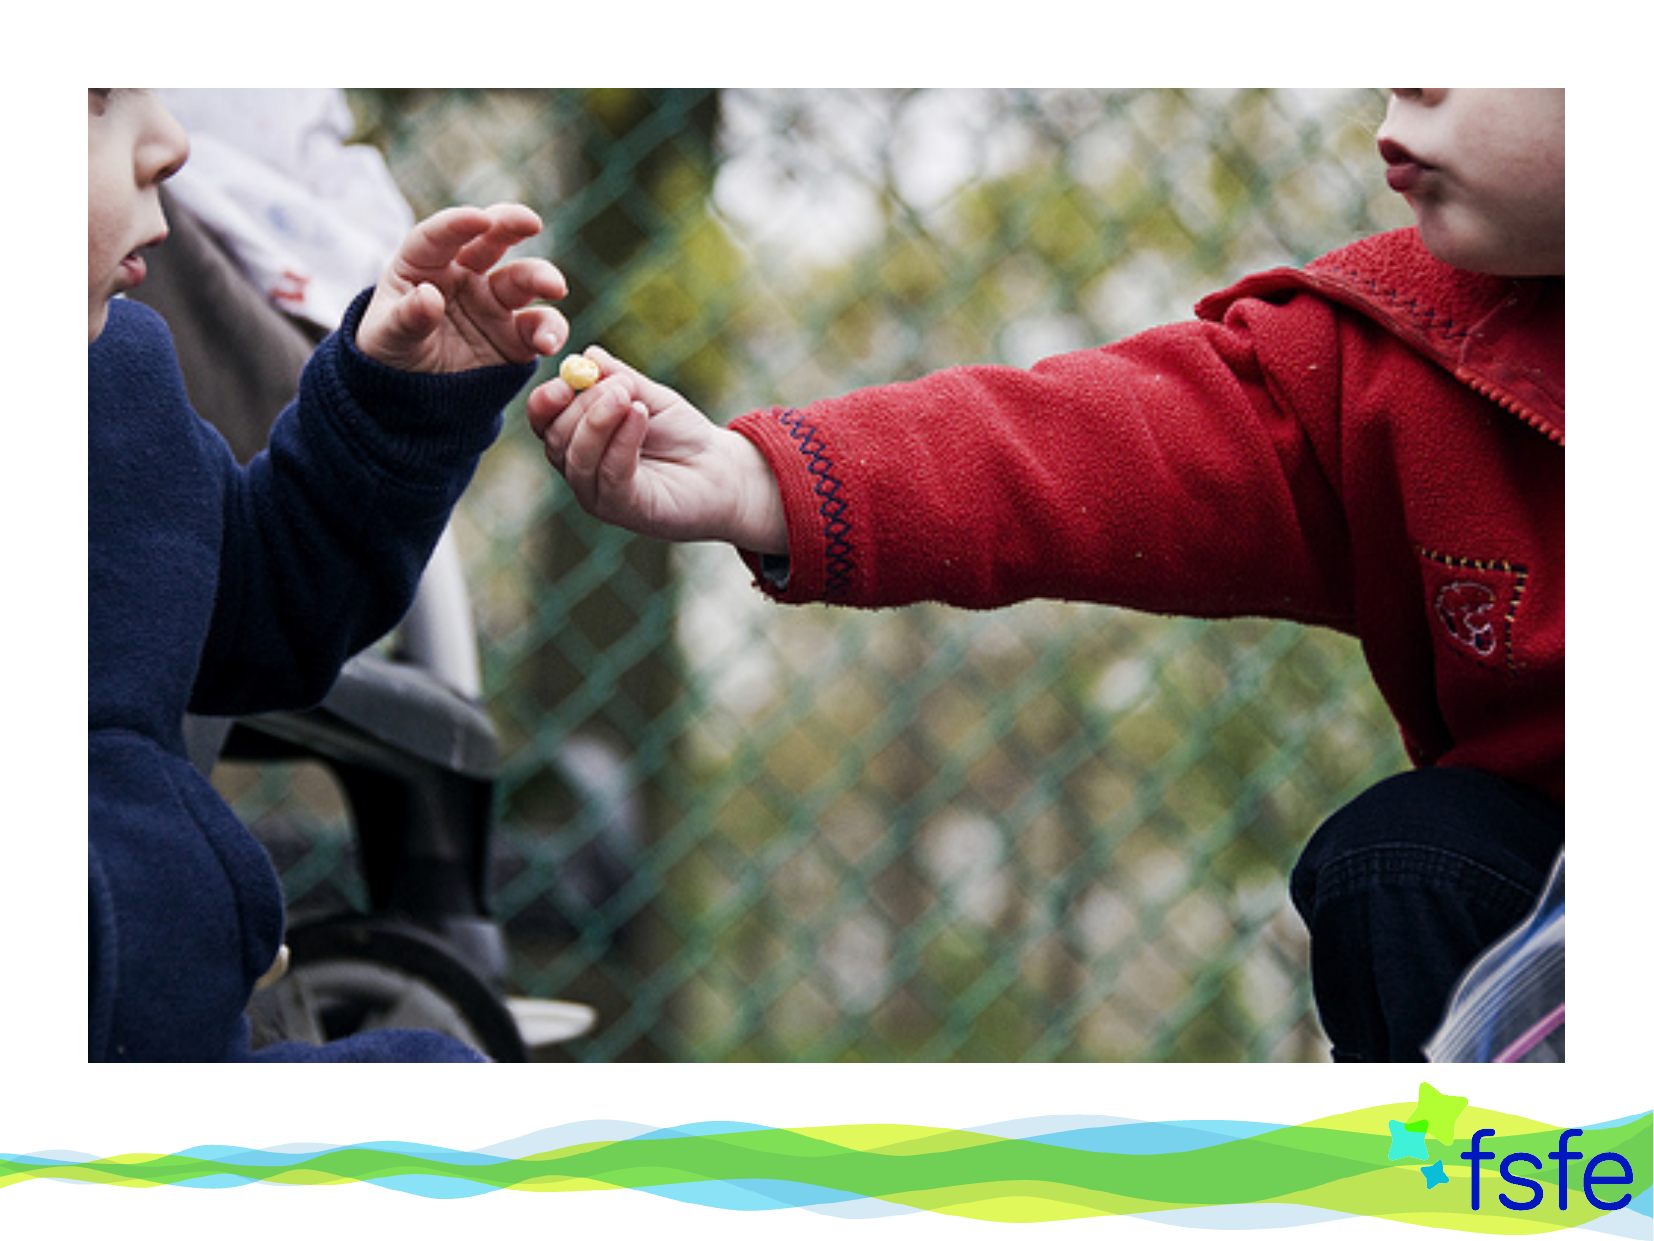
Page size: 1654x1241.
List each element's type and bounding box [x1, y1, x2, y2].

picture [88, 88, 1565, 1063]
picture [0, 1081, 1654, 1241]
